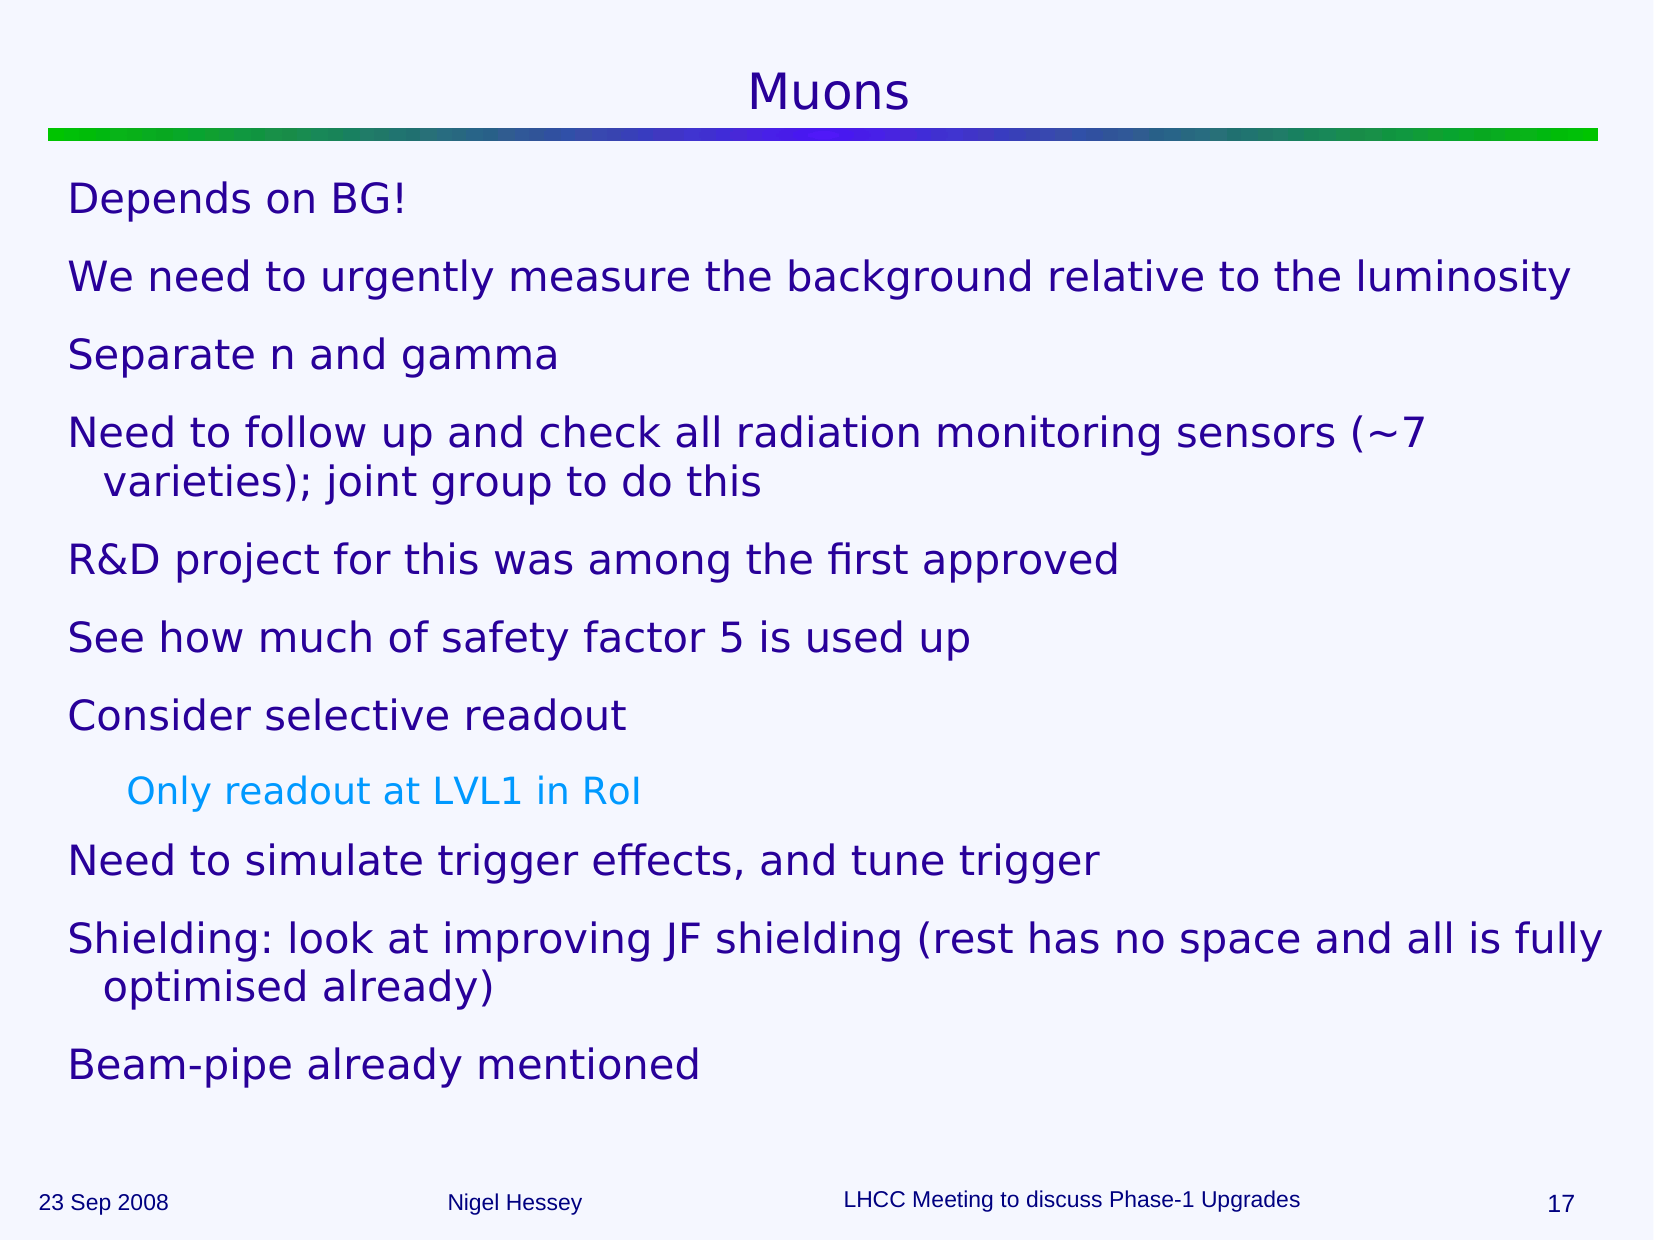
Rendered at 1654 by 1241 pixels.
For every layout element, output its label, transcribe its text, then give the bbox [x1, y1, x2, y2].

title Muons [95, 37, 1563, 146]
picture [1563, 128, 1598, 141]
list Depends on BG! We need to urgently measure the background relative to the luminosity Separate n and gamma Need to follow up and check all radiation monitoring sensors (~7 varieties); joint group to do this R&D project for this was among the first approved See how much of safety factor 5 is used up Consider selective readout Only readout at LVL1 in RoI Need to simulate trigger effects, and tune trigger Shielding: look at improving JF shielding (rest has no space and all is fully optimised already) Beam-pipe already mentioned [49, 174, 1614, 1127]
picture [48, 128, 95, 141]
